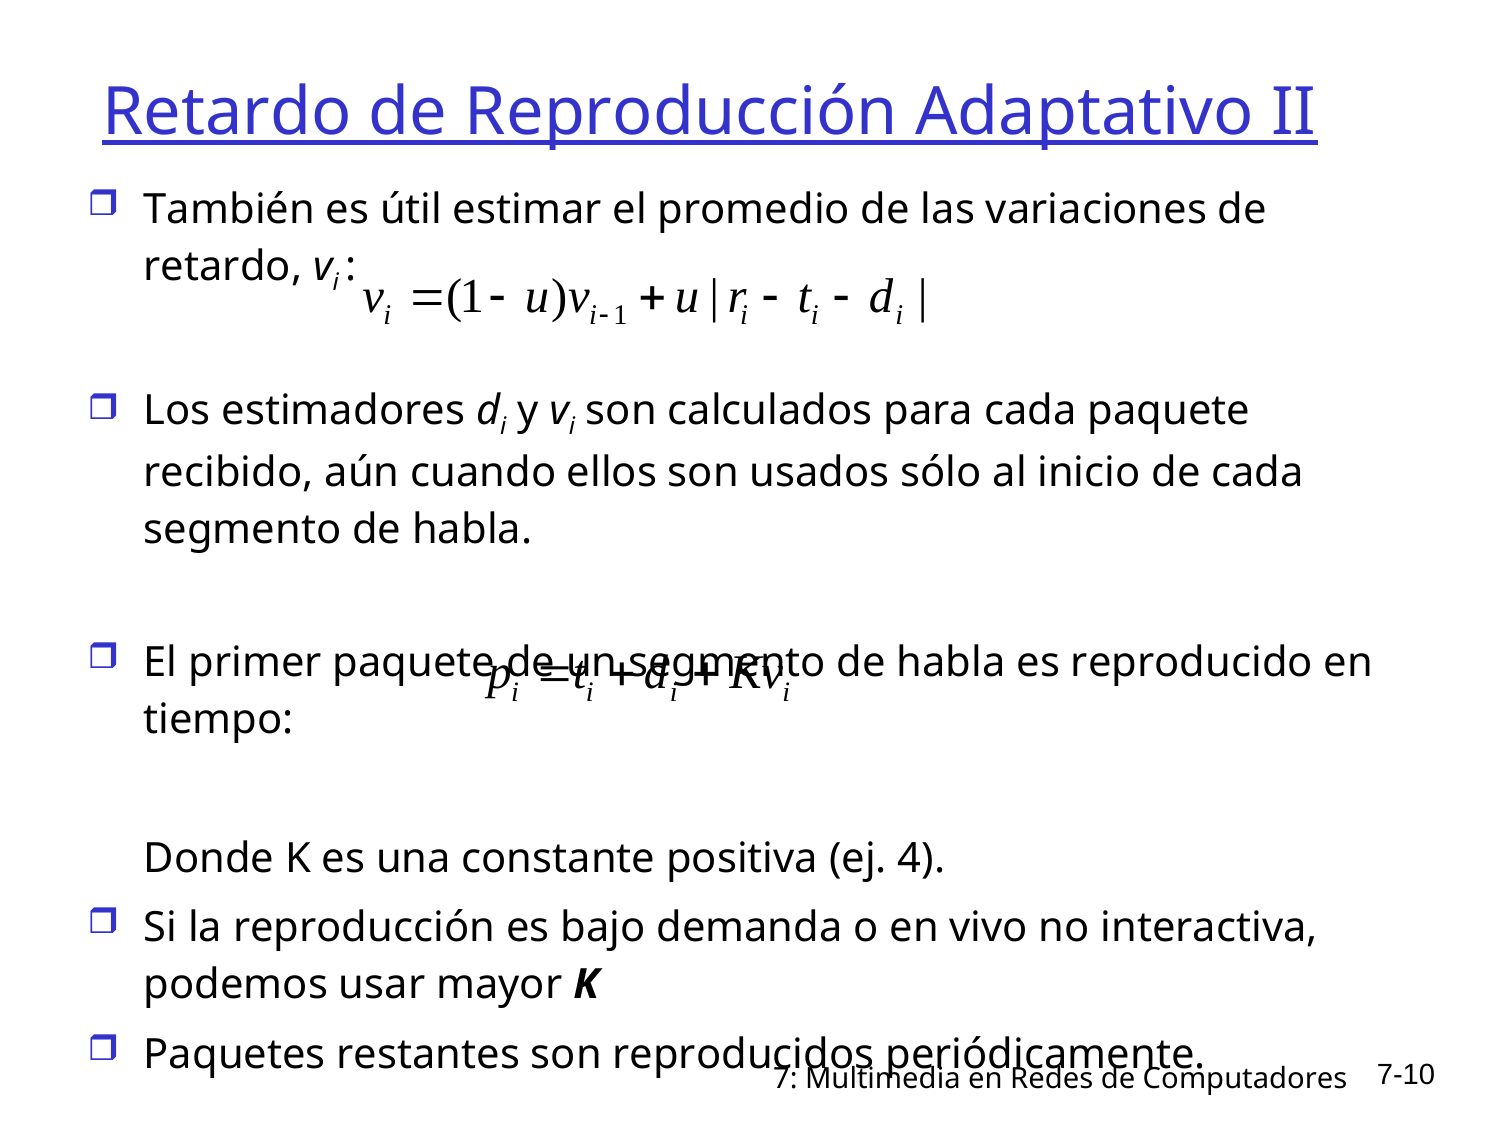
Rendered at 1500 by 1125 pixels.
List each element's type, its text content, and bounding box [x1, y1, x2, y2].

list También es útil estimar el promedio de las variaciones de retardo, vi : Los estimadores di y vi son calculados para cada paquete recibido, aún cuando ellos son usados sólo al inicio de cada segmento de habla. El primer paquete de un segmento de habla es reproducido en tiempo: Donde K es una constante positiva (ej. 4). Si la reproducción es bajo demanda o en vivo no interactiva, podemos usar mayor K Paquetes restantes son reproducidos periódicamente. [87, 178, 1426, 972]
title Retardo de Reproducción Adaptativo II [87, 29, 1426, 178]
